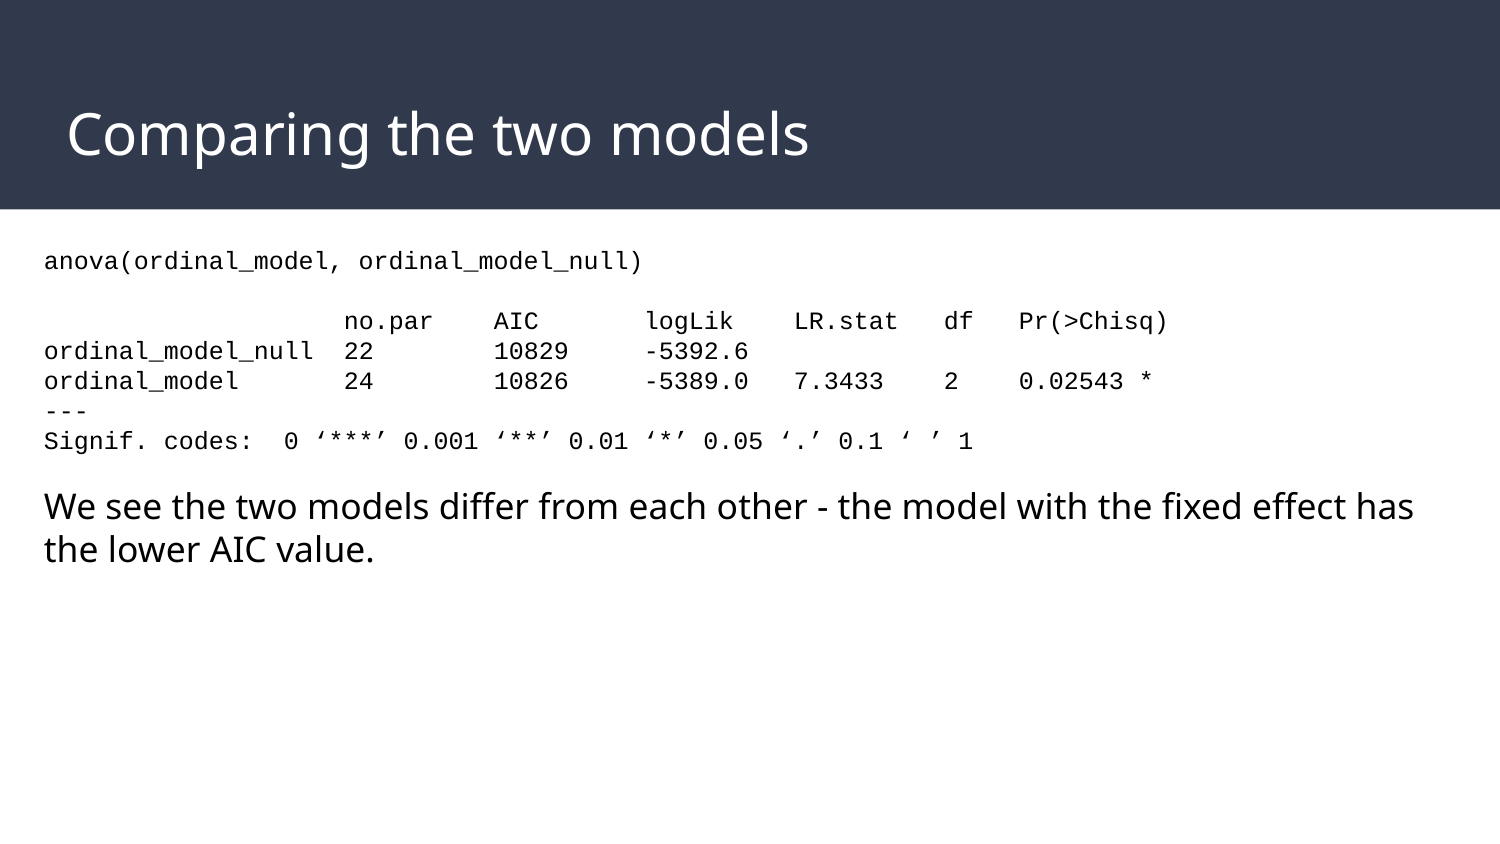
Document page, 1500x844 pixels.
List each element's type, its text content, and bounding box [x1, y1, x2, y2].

text_box anova(ordinal_model, ordinal_model_null) no.par AIC logLik LR.stat df Pr(>Chisq) ordinal_model_null 22 10829 -5392.6 ordinal_model 24 10826 -5389.0 7.3433 2 0.02543 * --- Signif. codes: 0 ‘***’ 0.001 ‘**’ 0.01 ‘*’ 0.05 ‘.’ 0.1 ‘ ’ 1 We see the two models differ from each other - the model with the fixed effect has the lower AIC value. [28, 229, 1461, 818]
title Comparing the two models [51, 82, 1449, 185]
